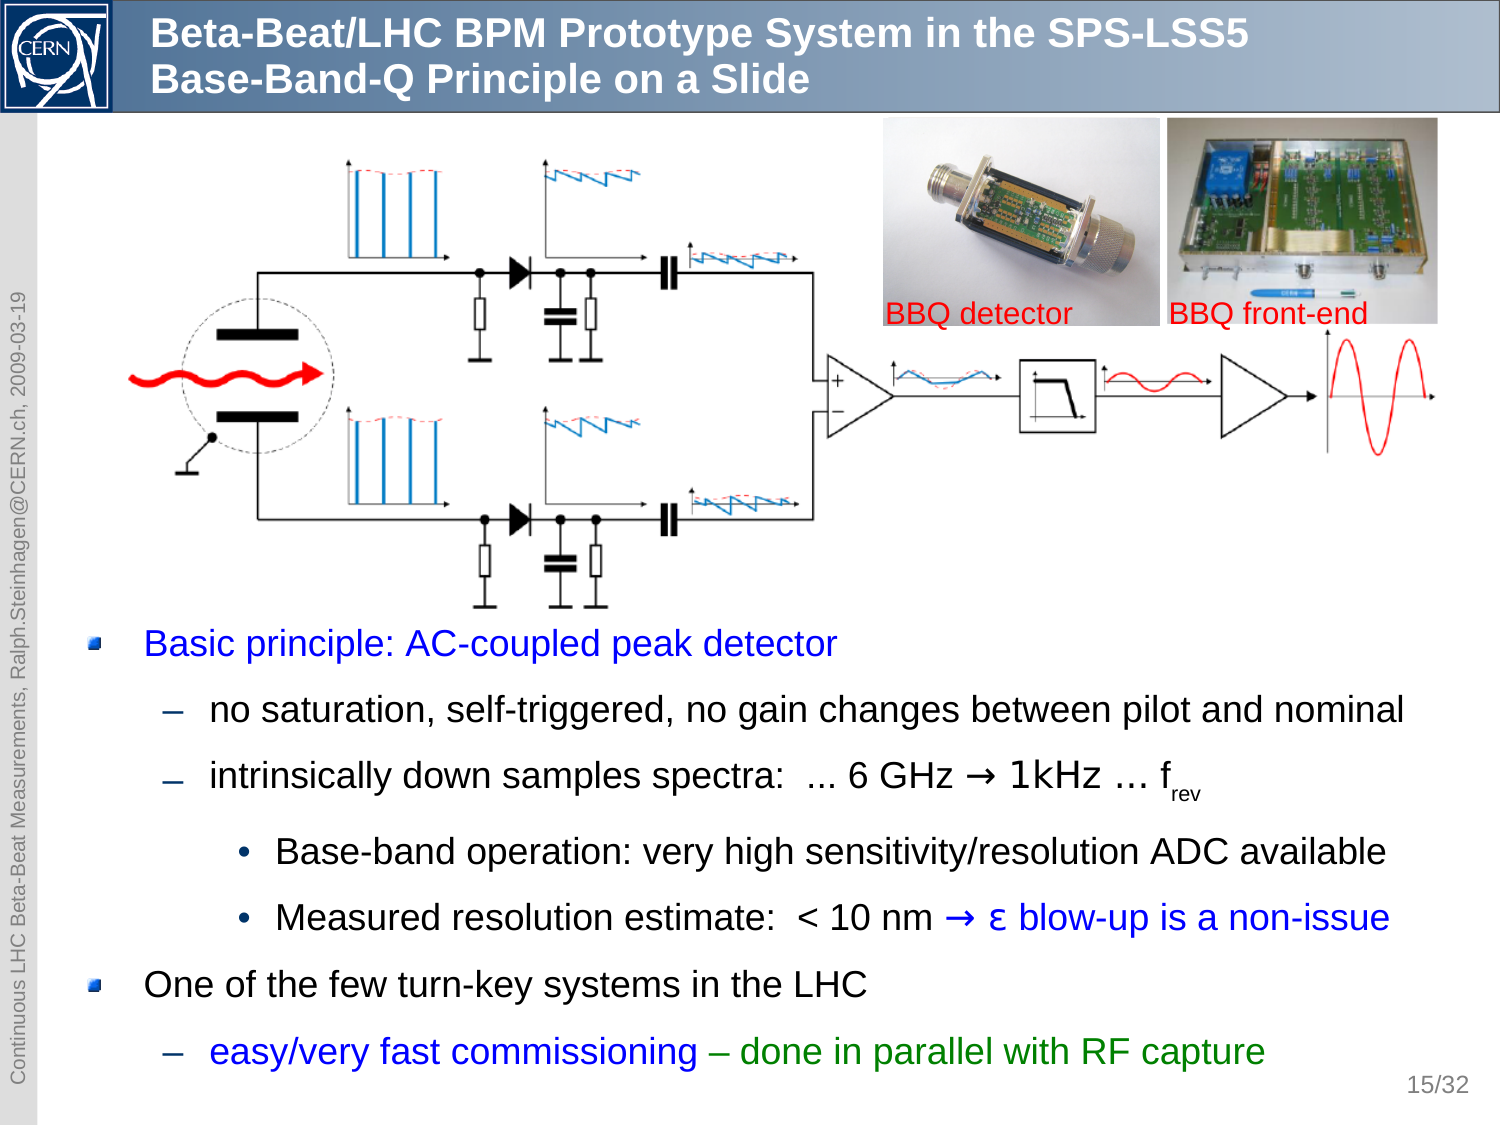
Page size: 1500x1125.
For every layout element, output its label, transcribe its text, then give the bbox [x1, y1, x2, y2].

picture [0, 0, 1452, 617]
title Beta-Beat/LHC BPM Prototype System in the SPS-LSS5 Base-Band-Q Principle on a Slide [150, 7, 1418, 106]
list Basic principle: AC-coupled peak detector no saturation, self-triggered, no gain changes between pilot and nominal intrinsically down samples spectra: ... 6 GHz → 1kHz ... frev Base-band operation: very high sensitivity/resolution ADC available Measured resolution estimate: < 10 nm → ε blow-up is a non-issue One of the few turn-key systems in the LHC easy/very fast commissioning – done in parallel with RF capture [87, 620, 1438, 1073]
text_box BBQ front-end [1153, 289, 1385, 339]
text_box BBQ detector [870, 289, 1089, 339]
